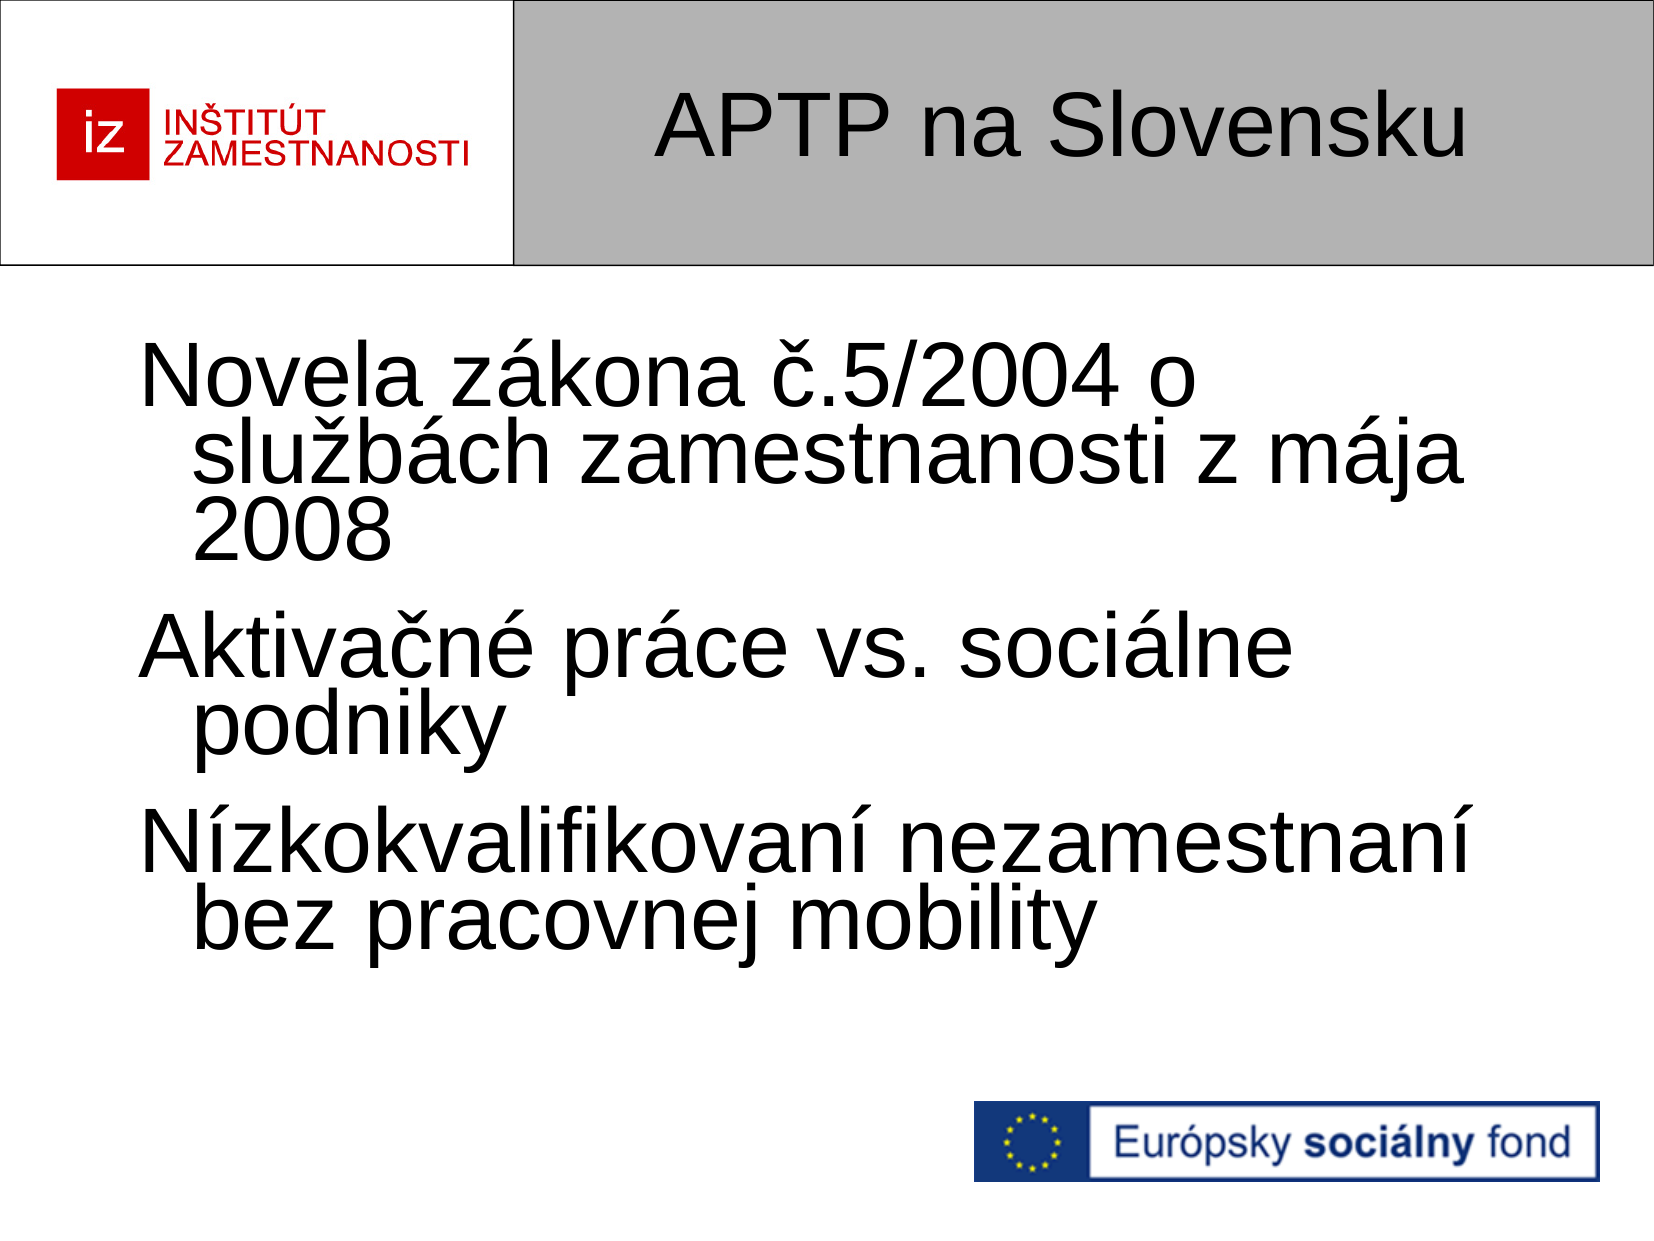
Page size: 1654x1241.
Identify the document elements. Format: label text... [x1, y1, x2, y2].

list Novela zákona č.5/2004 o službách zamestnanosti z mája 2008 Aktivačné práce vs. sociálne podniky Nízkokvalifikovaní nezamestnaní bez pracovnej mobility [121, 344, 1533, 1128]
picture [5, 8, 512, 256]
title APTP na Slovensku [560, 37, 1565, 229]
picture [974, 1101, 1600, 1182]
